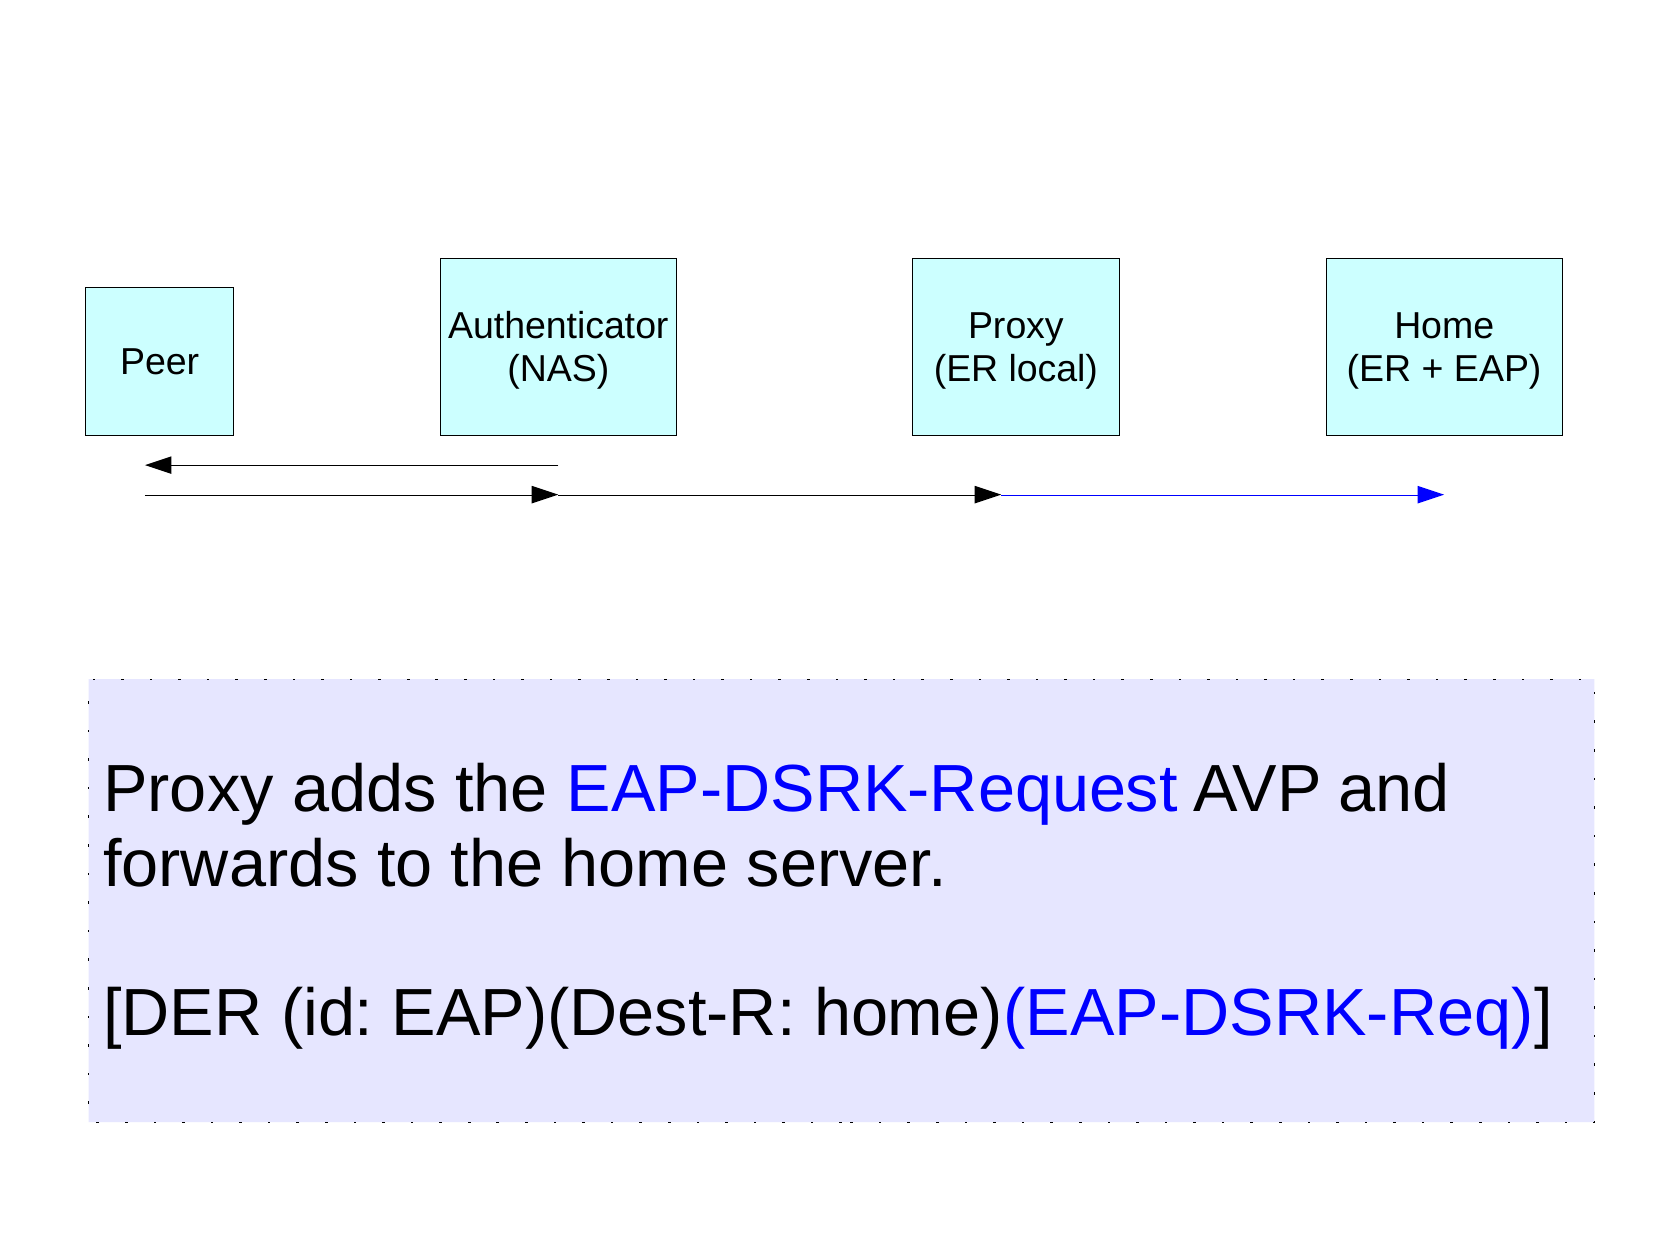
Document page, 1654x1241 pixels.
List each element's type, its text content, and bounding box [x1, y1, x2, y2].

text_box Peer [85, 287, 234, 436]
text_box Home (ER + EAP) [1326, 258, 1563, 436]
text_box Authenticator (NAS) [440, 258, 677, 436]
text_box Proxy adds the EAP-DSRK-Request AVP and forwards to the home server. [DER (id: EAP)(Dest-R: home)(EAP-DSRK-Req)] [88, 679, 1595, 1123]
text_box Proxy (ER local) [912, 258, 1120, 436]
